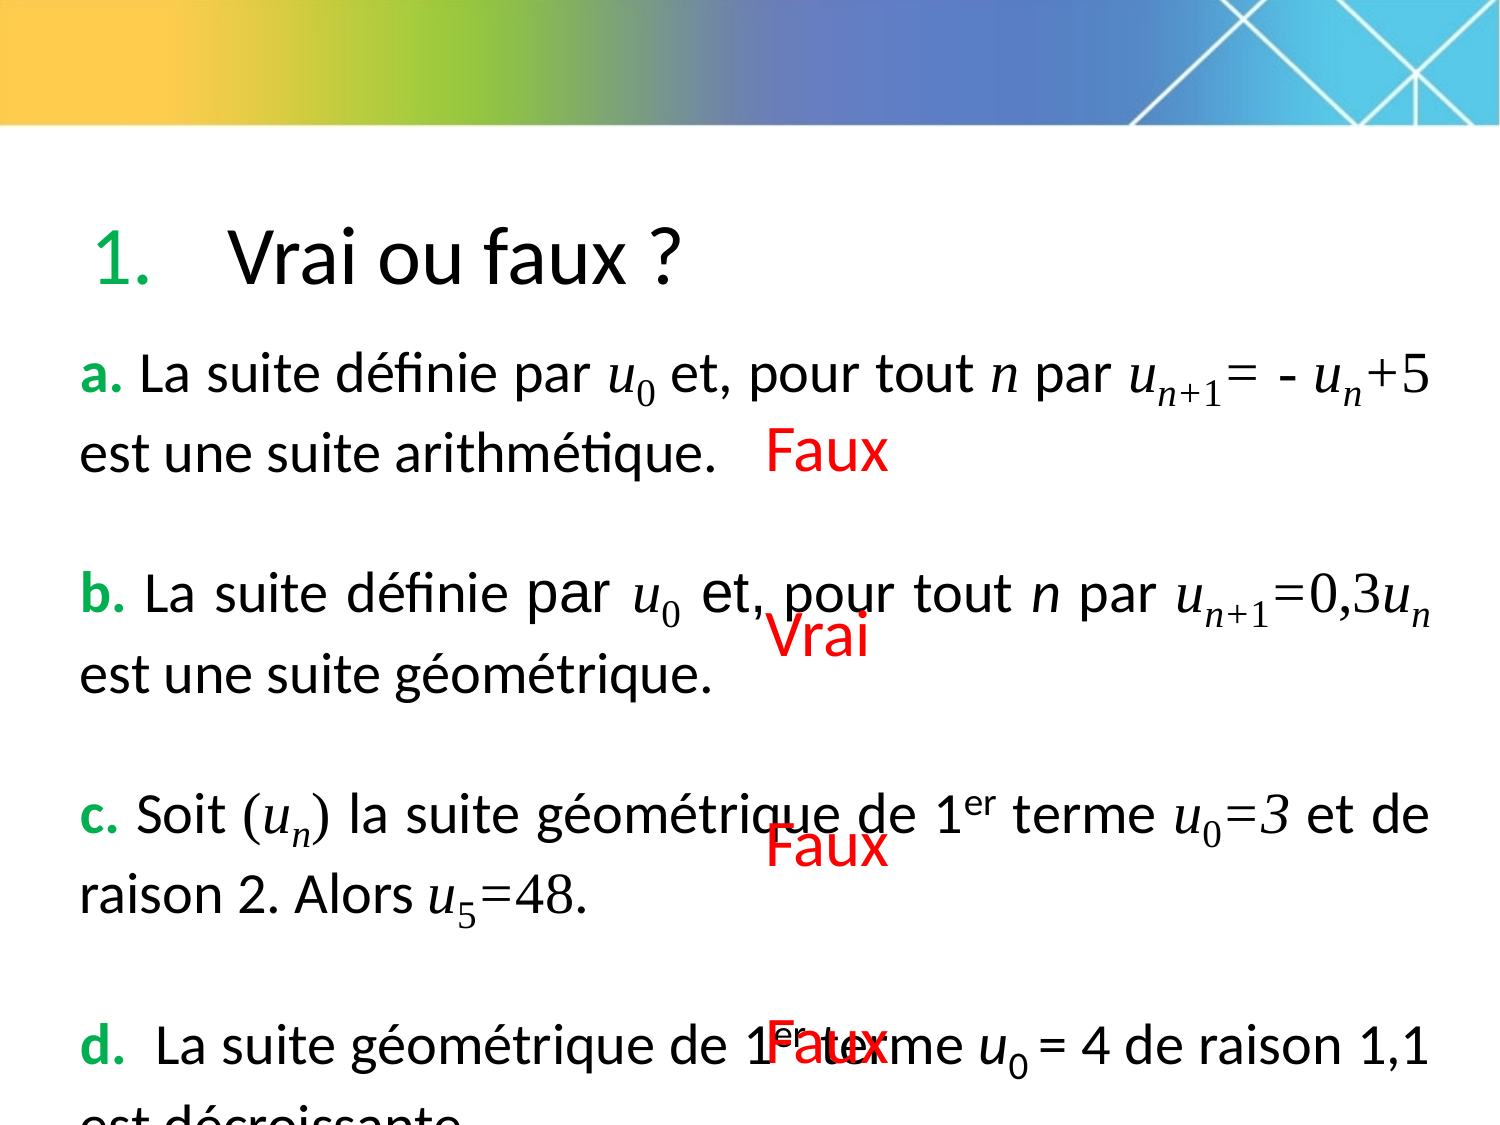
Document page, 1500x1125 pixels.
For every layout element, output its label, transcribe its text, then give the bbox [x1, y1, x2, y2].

text_box Faux Vrai Faux Faux [750, 397, 1243, 1092]
text_box Vrai ou faux ? [75, 164, 1500, 338]
text_box a. La suite définie par u0 et, pour tout n par un+1= - un+5 est une suite arithmétique. b. La suite définie par u0 et, pour tout n par un+1=0,3un est une suite géométrique. c. Soit (un) la suite géométrique de 1er terme u0=3 et de raison 2. Alors u5=48. d. La suite géométrique de 1er terme u0 = 4 de raison 1,1 est décroissante. [64, 326, 1448, 1096]
